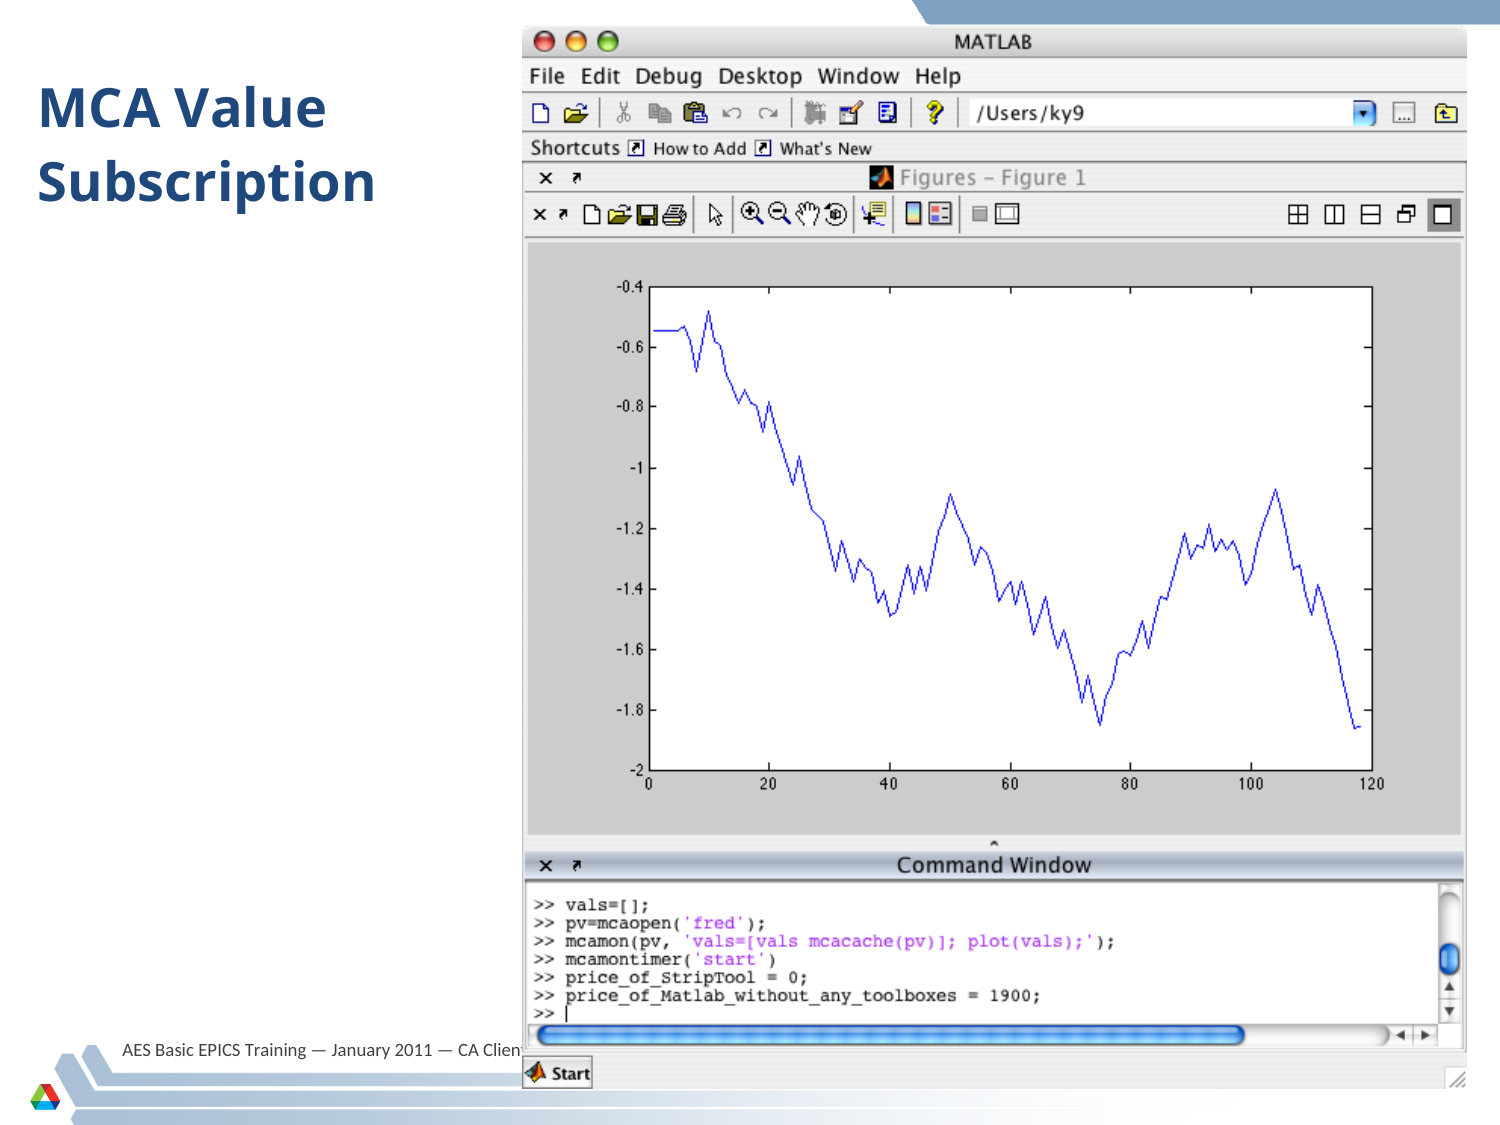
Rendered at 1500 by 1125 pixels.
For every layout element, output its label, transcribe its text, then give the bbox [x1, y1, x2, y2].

picture [0, 0, 1500, 1125]
title MCA Value Subscription [22, 26, 522, 261]
